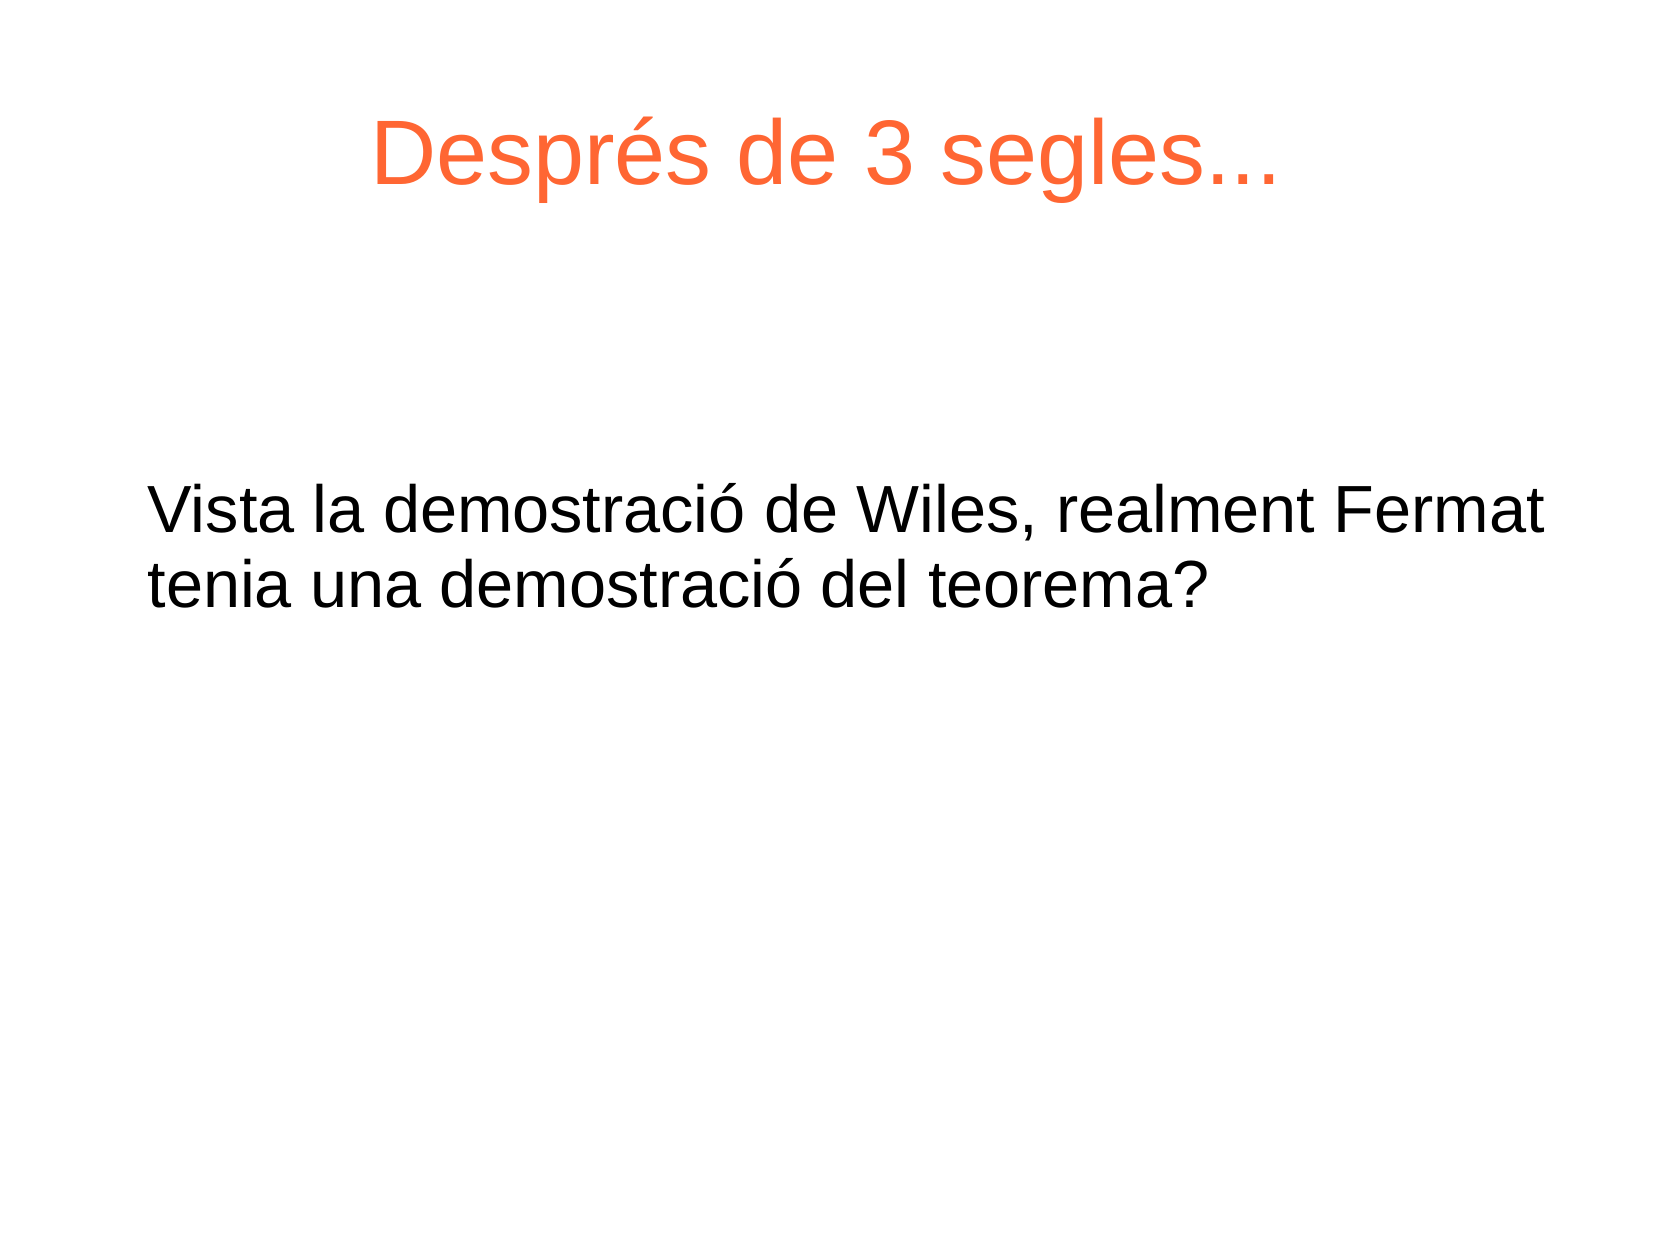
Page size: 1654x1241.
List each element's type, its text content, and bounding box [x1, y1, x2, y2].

title Després de 3 segles... [82, 49, 1571, 257]
list Vista la demostració de Wiles, realment Fermat tenia una demostració del teorema? [76, 472, 1565, 626]
